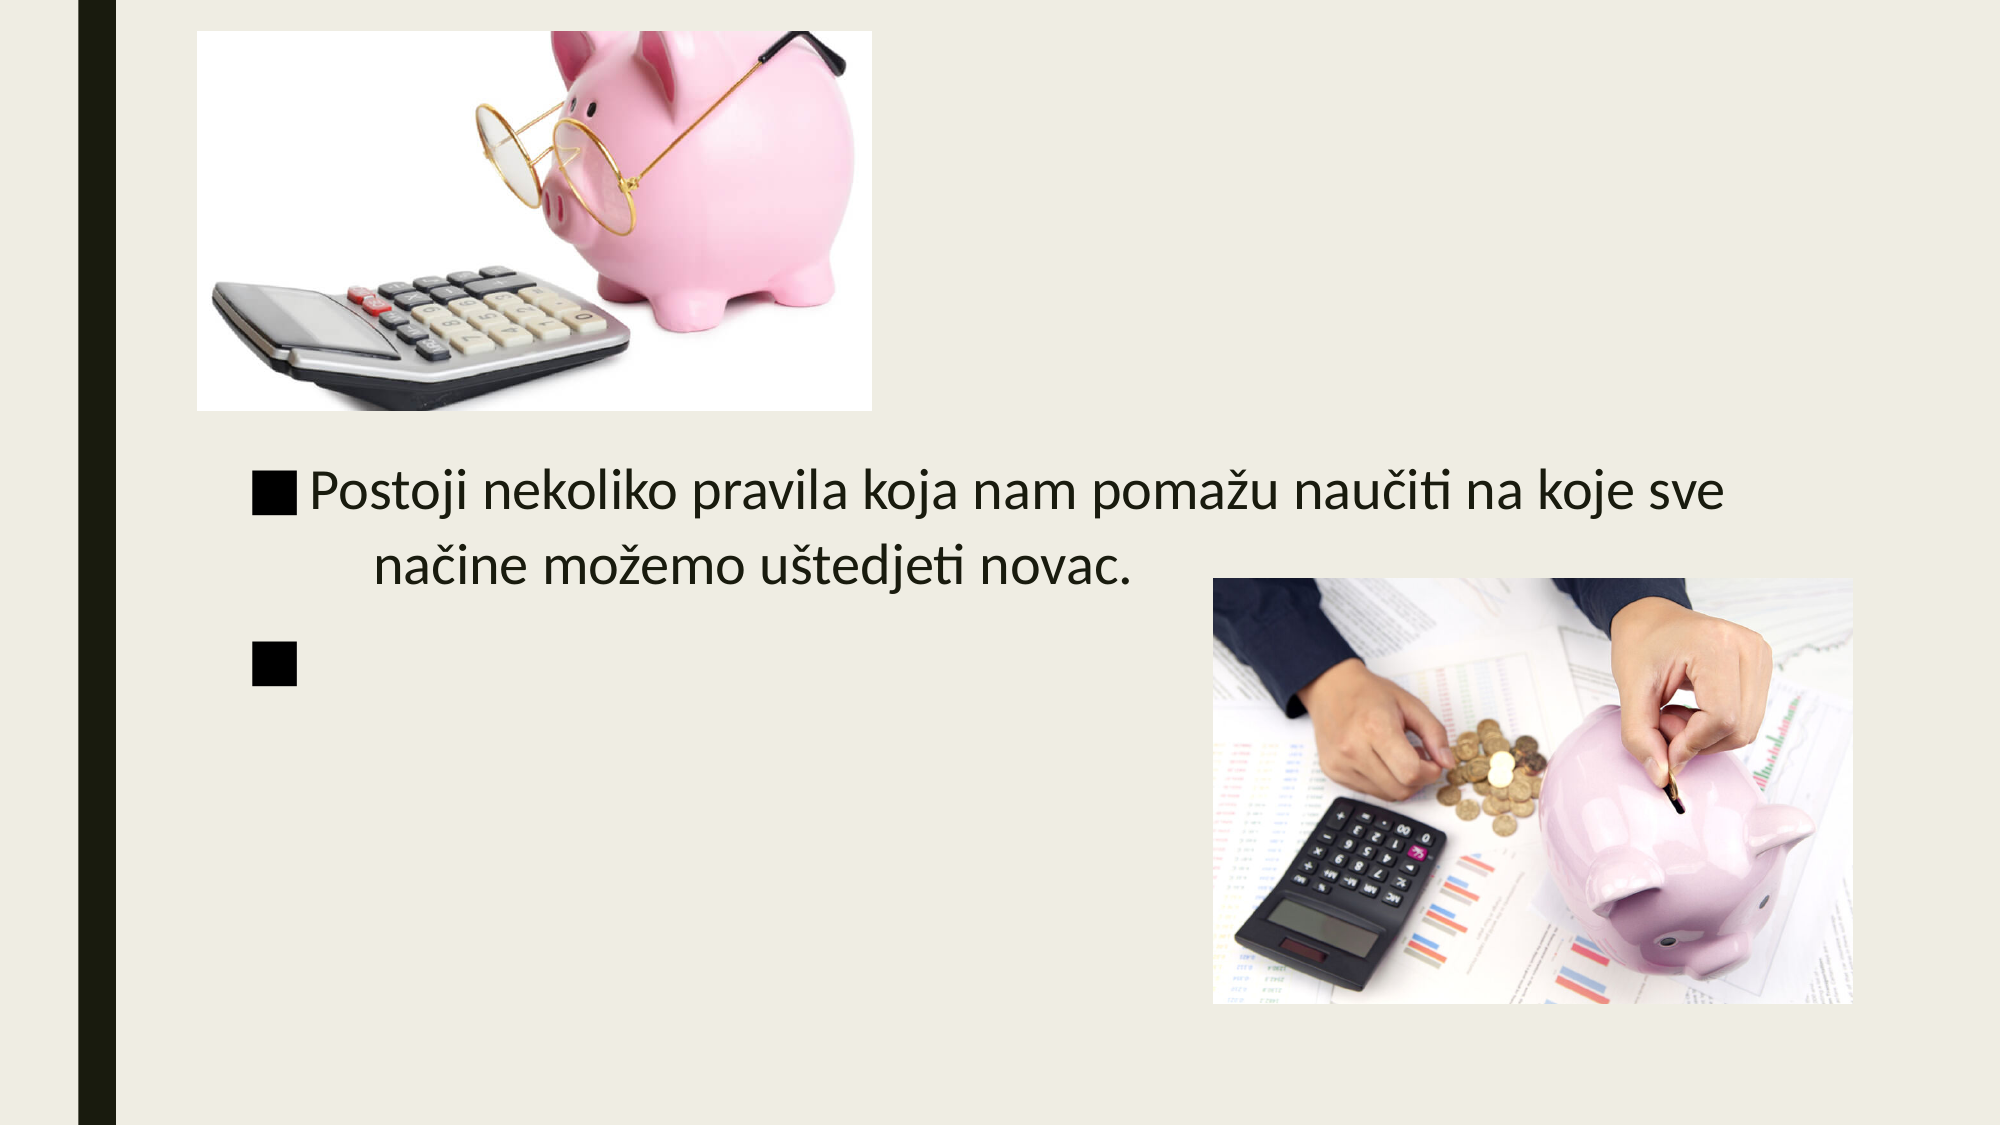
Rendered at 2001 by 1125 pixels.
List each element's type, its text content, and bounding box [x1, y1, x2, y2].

picture [197, 31, 872, 411]
picture [1213, 578, 1853, 1004]
list Postoji nekoliko pravila koja nam pomažu naučiti na koje sve načine možemo uštedjeti novac. [232, 439, 1808, 1027]
